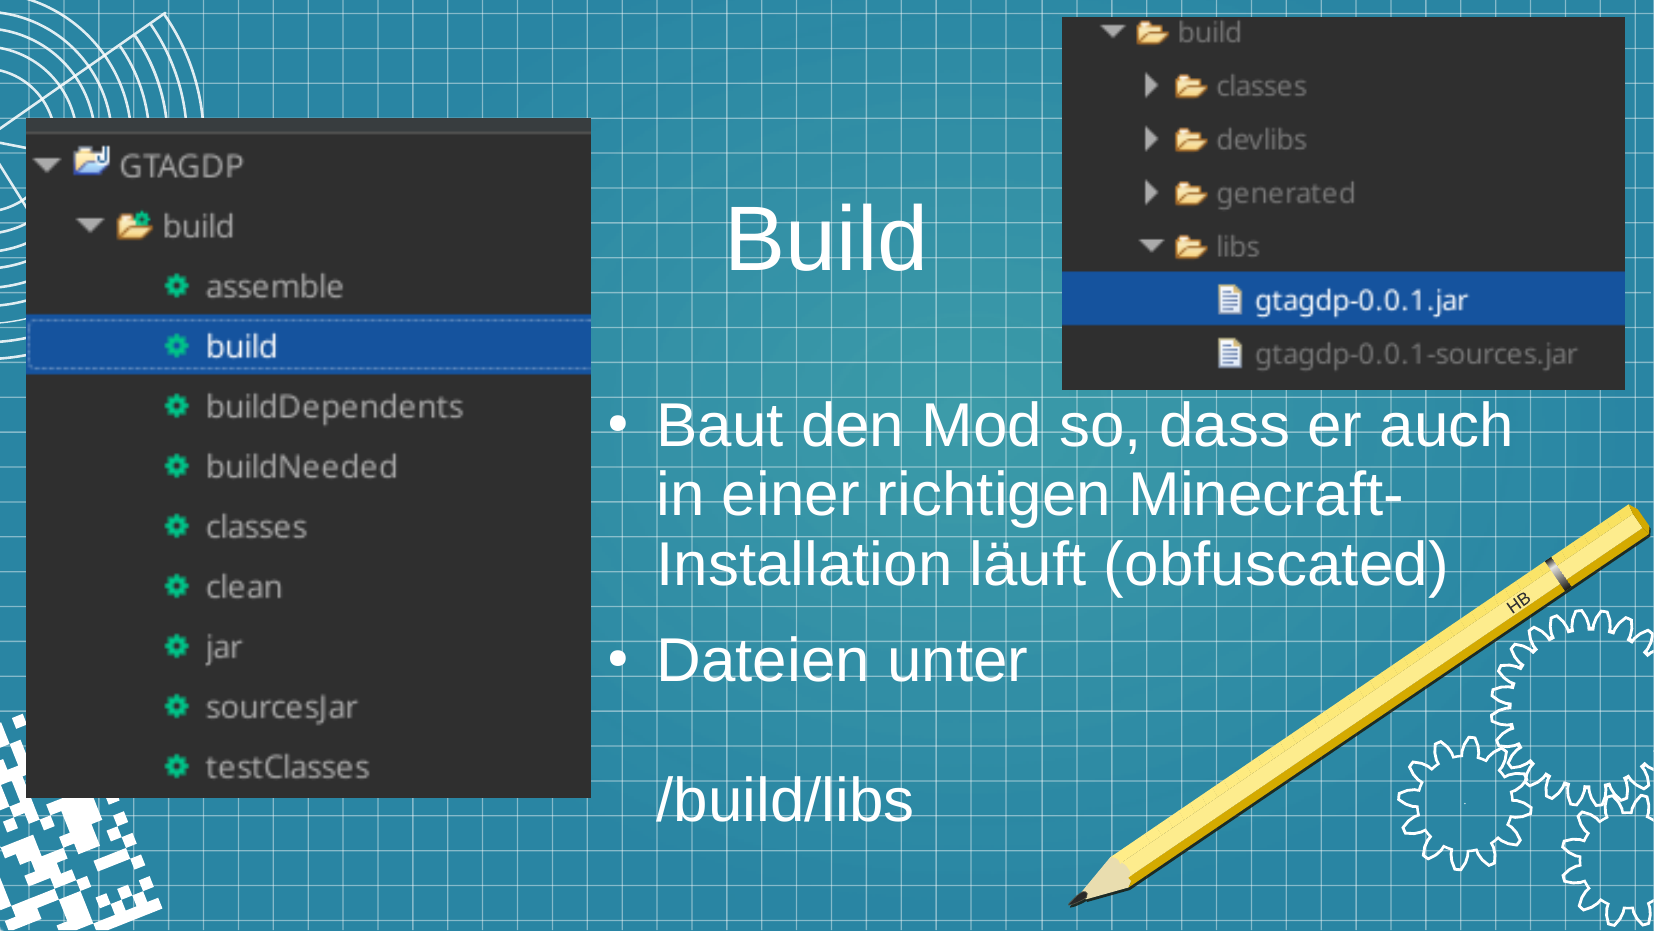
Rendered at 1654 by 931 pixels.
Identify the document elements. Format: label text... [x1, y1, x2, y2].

list Baut den Mod so, dass er auch in einer richtigen Minecraft-Installation läuft (obfuscated) Dateien unter /build/libs [590, 389, 1571, 842]
picture [1062, 17, 1625, 390]
picture [26, 118, 591, 798]
title Build [591, 132, 1062, 346]
